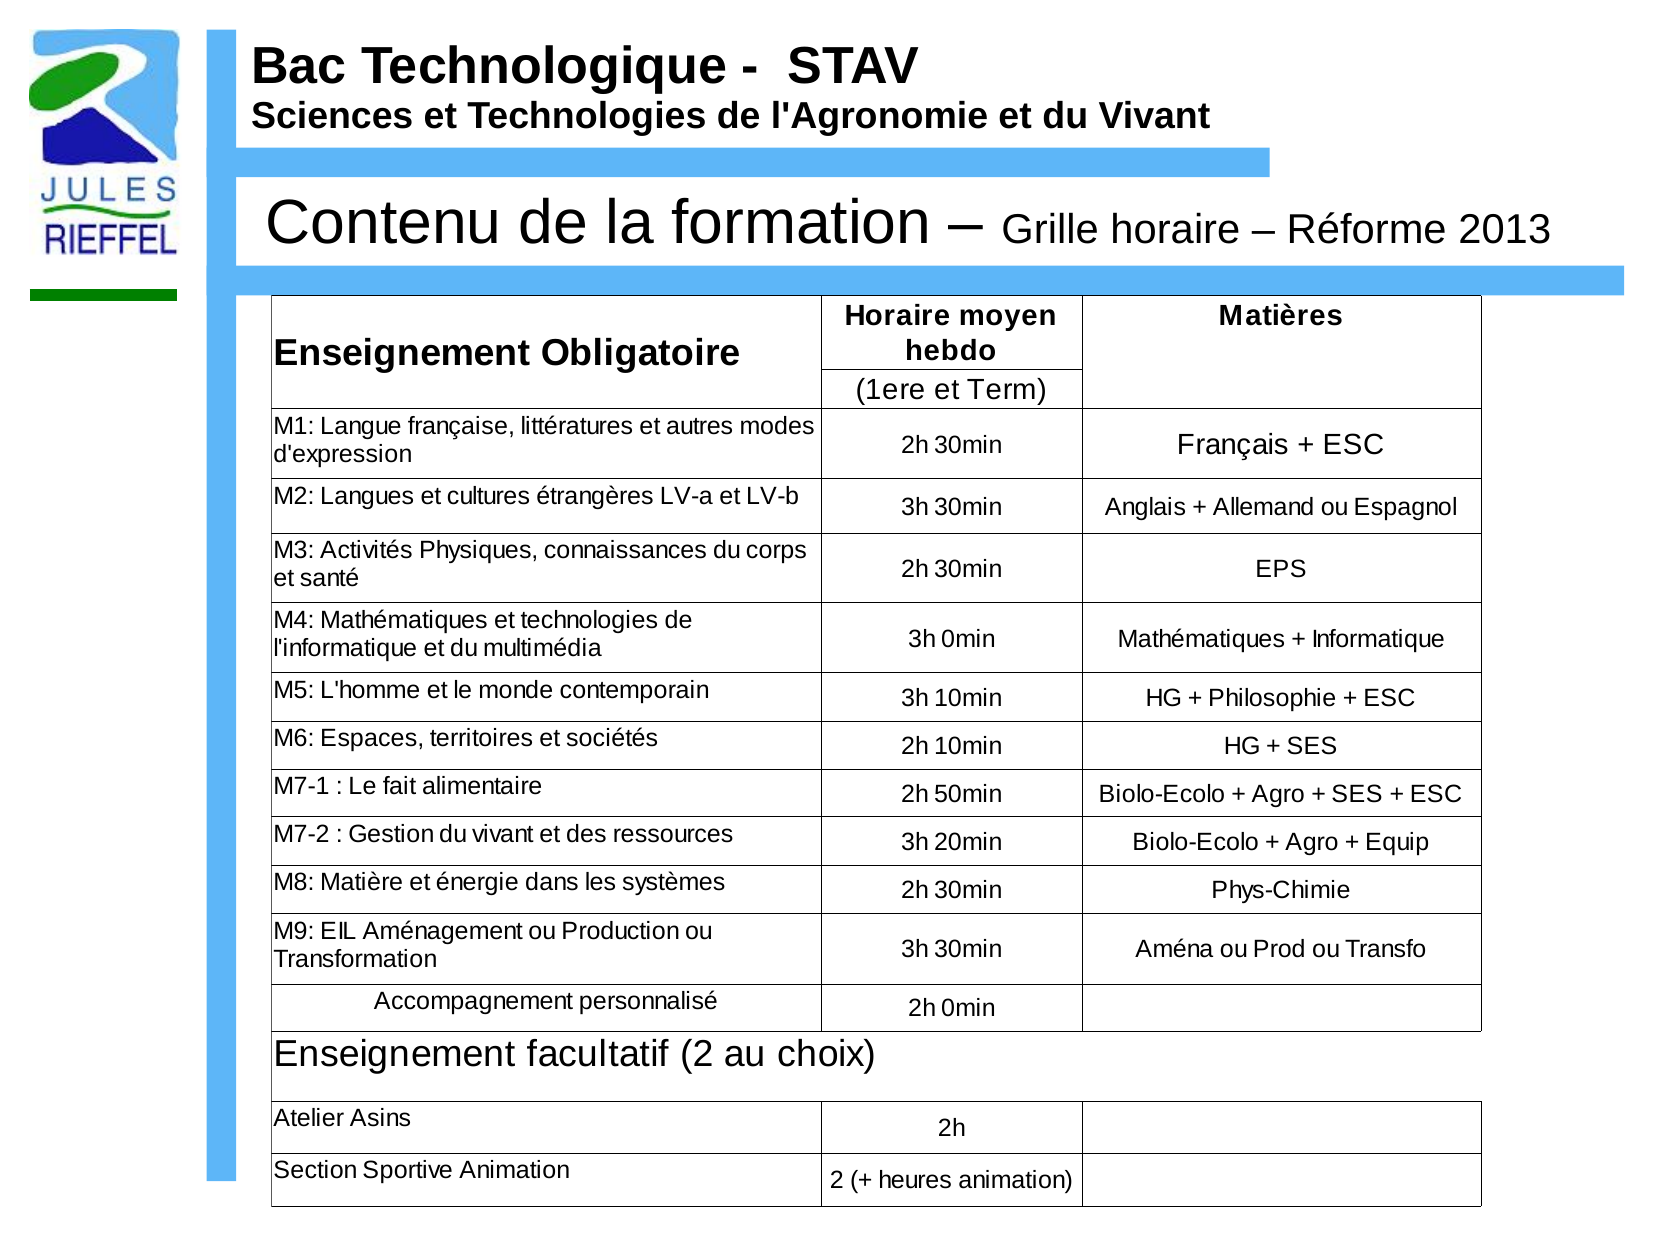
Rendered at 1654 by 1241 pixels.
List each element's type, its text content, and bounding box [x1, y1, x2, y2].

chart [271, 295, 1484, 1209]
title Contenu de la formation – Grille horaire – Réforme 2013 [265, 177, 1565, 266]
picture [29, 29, 186, 272]
